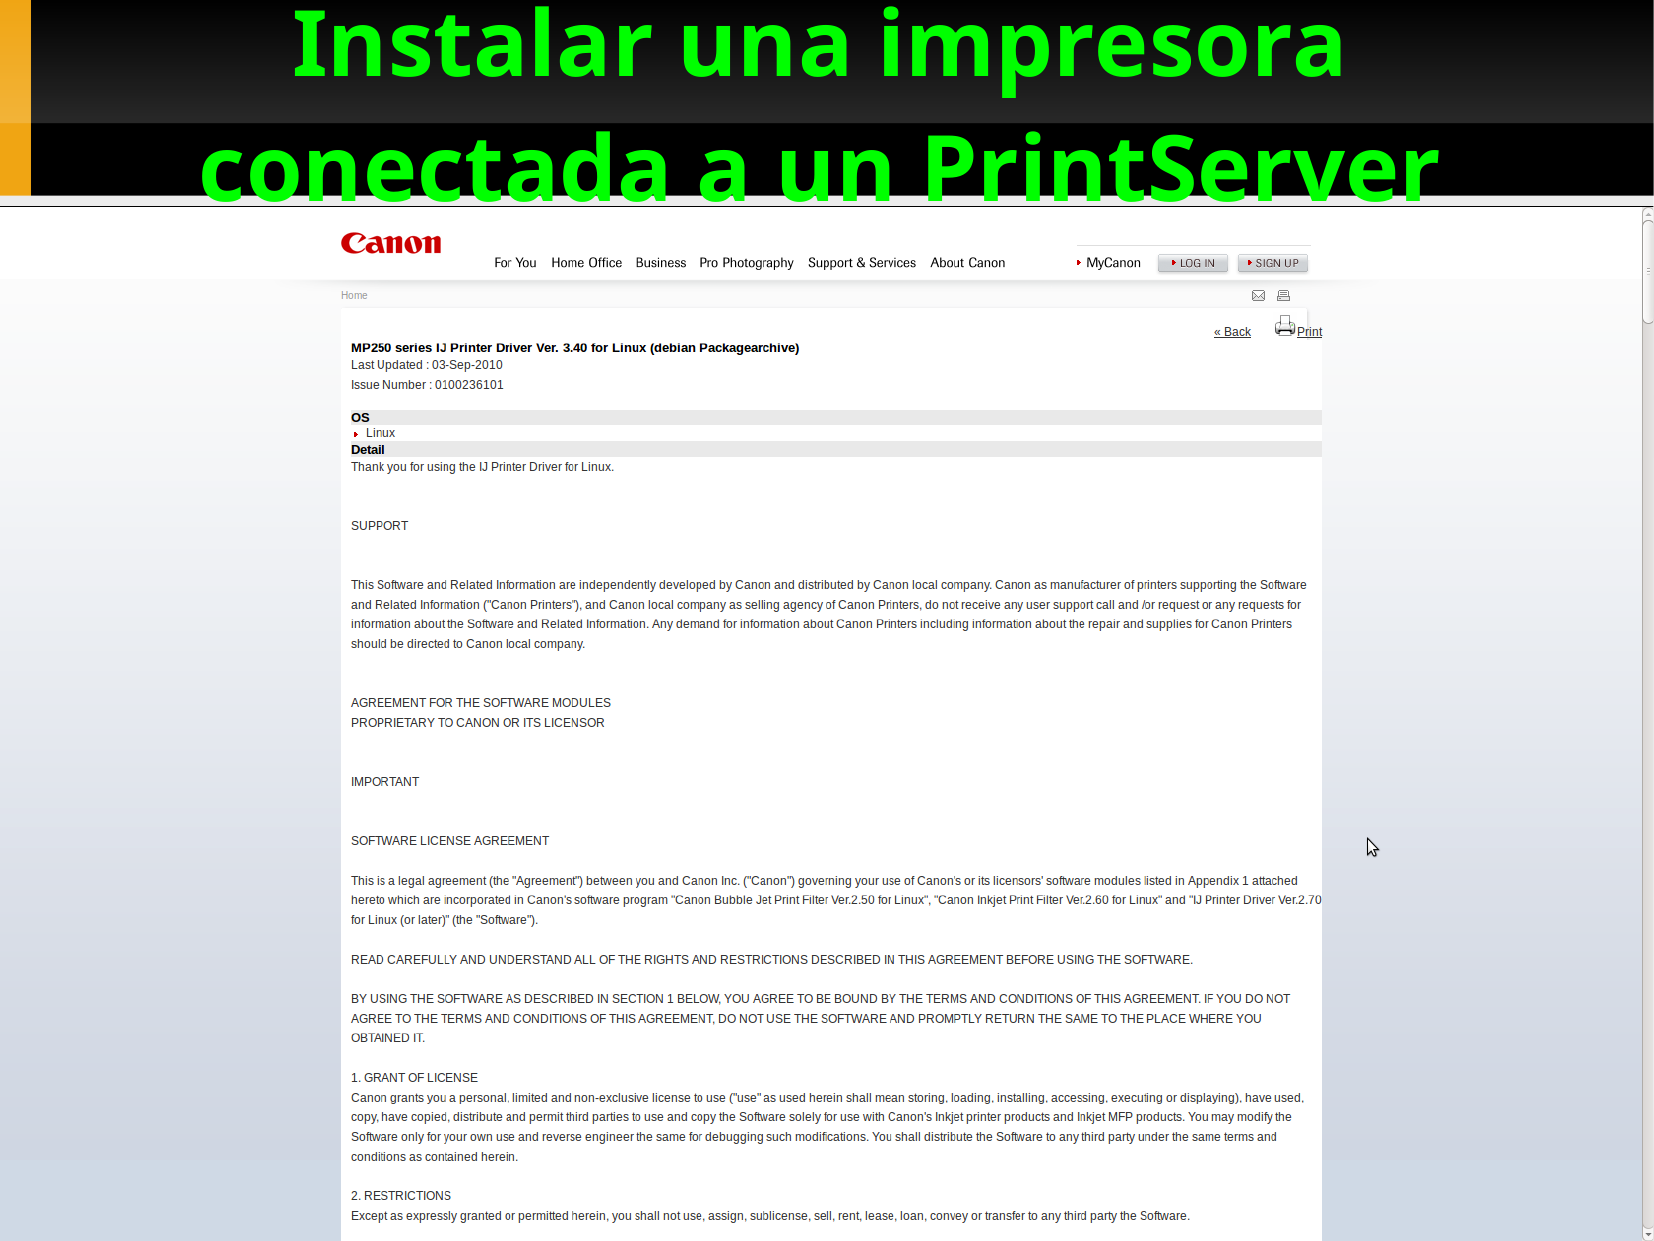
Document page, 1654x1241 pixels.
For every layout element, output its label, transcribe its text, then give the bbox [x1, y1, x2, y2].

title Instalar una impresora conectada a un PrintServer [76, 0, 1565, 206]
picture [0, 0, 1654, 1241]
